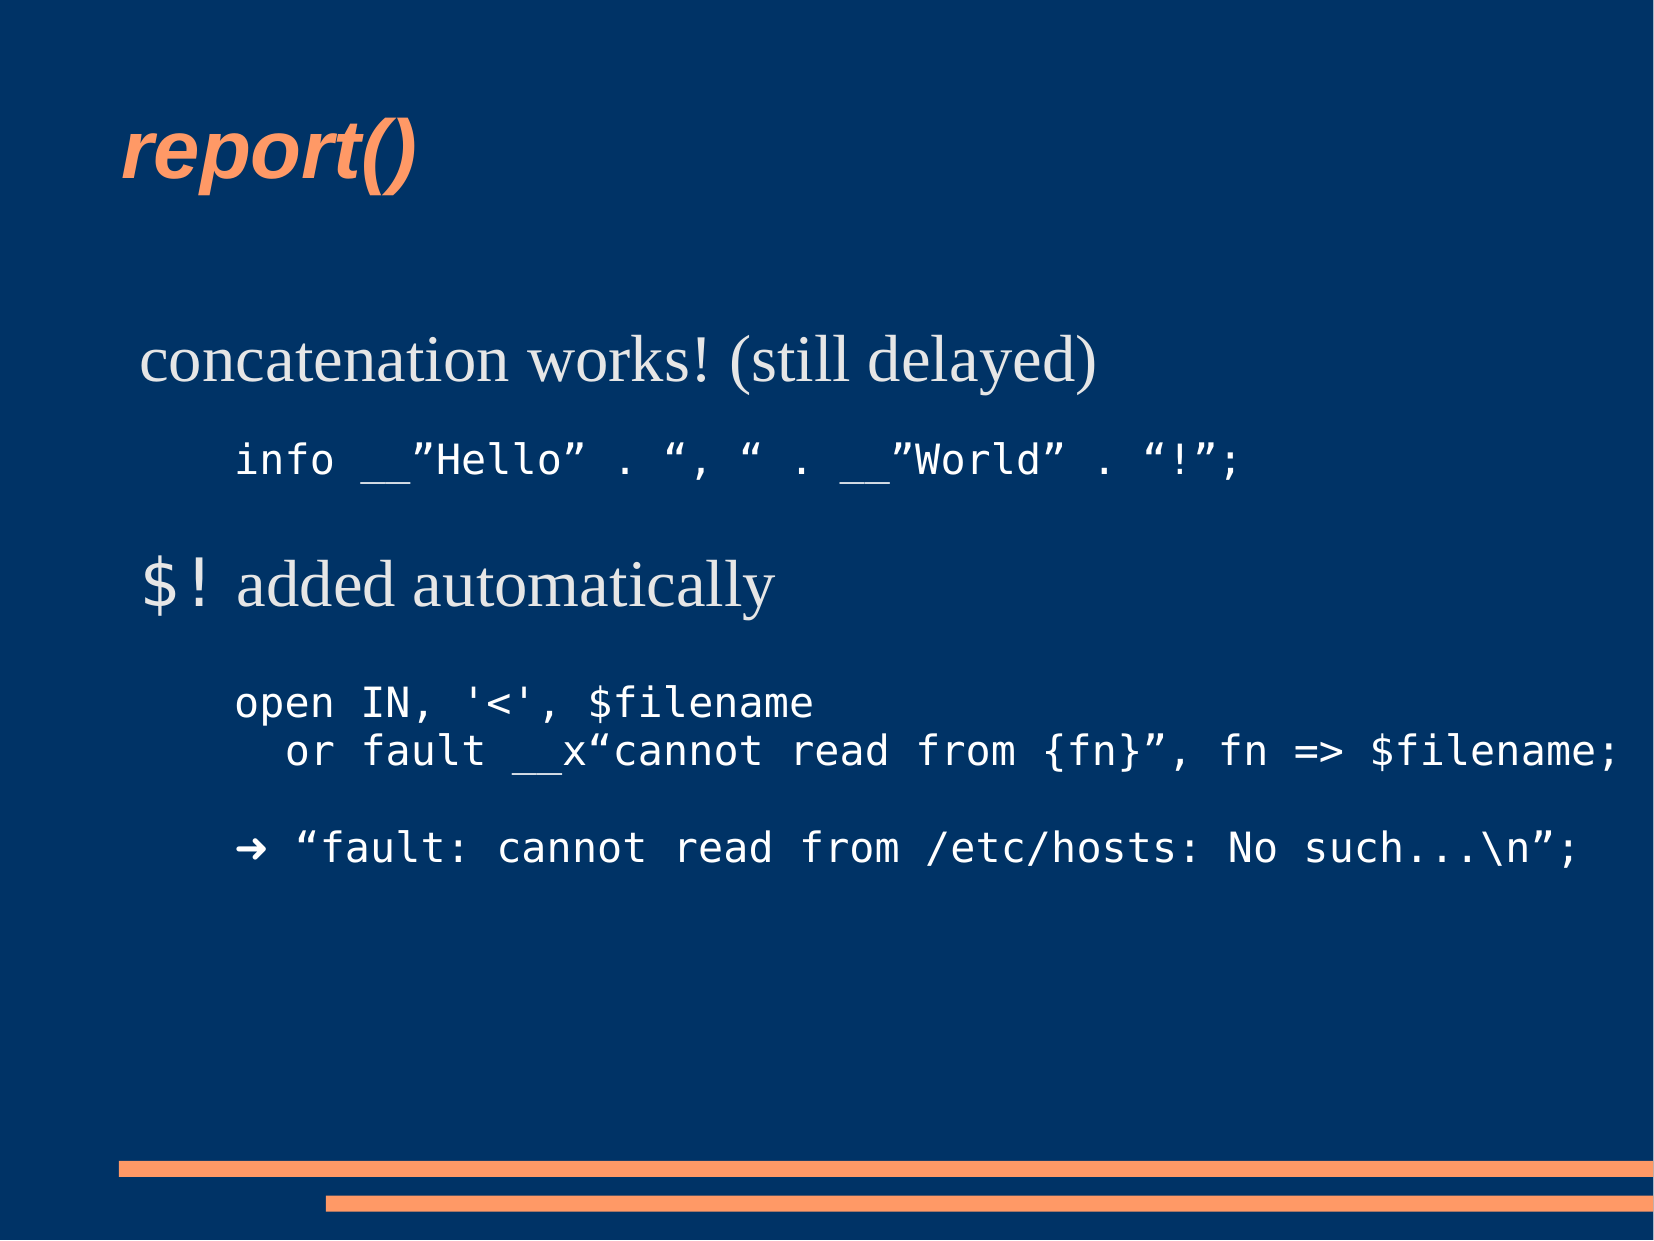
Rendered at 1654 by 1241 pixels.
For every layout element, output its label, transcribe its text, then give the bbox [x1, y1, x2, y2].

title report() [121, 46, 1534, 254]
list concatenation works! (still delayed) $! added automatically [121, 322, 1561, 1133]
text_box info __”Hello” . “, “ . __”World” . “!”; open IN, '<', $filename or fault __x“cannot read from {fn}”, fn => $filename;  “fault: cannot read from /etc/hosts: No such...\n”; [219, 428, 1638, 881]
